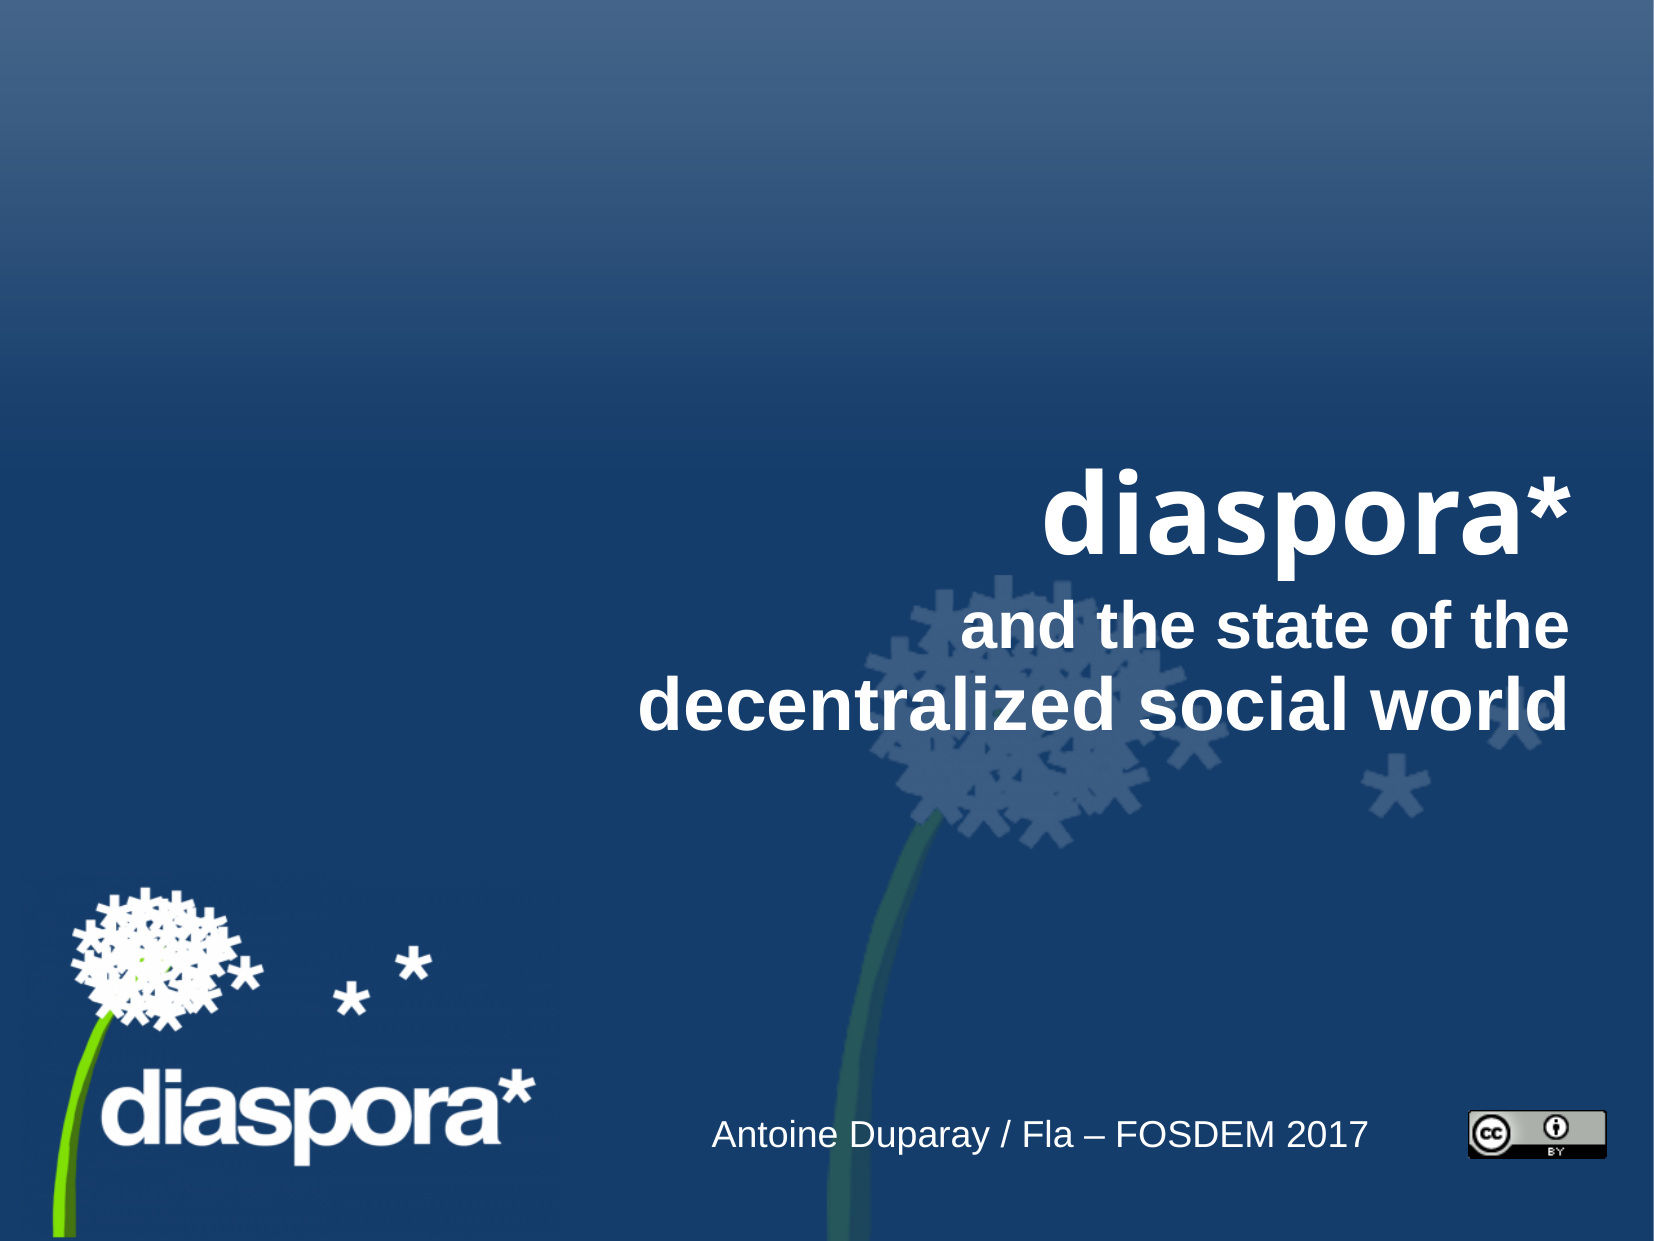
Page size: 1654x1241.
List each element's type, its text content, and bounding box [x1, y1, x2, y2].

subtitle diaspora* and the state of the decentralized social world [82, 236, 1571, 945]
text_box Antoine Duparay / Fla – FOSDEM 2017 [696, 1105, 1394, 1205]
picture [0, 0, 1654, 1241]
